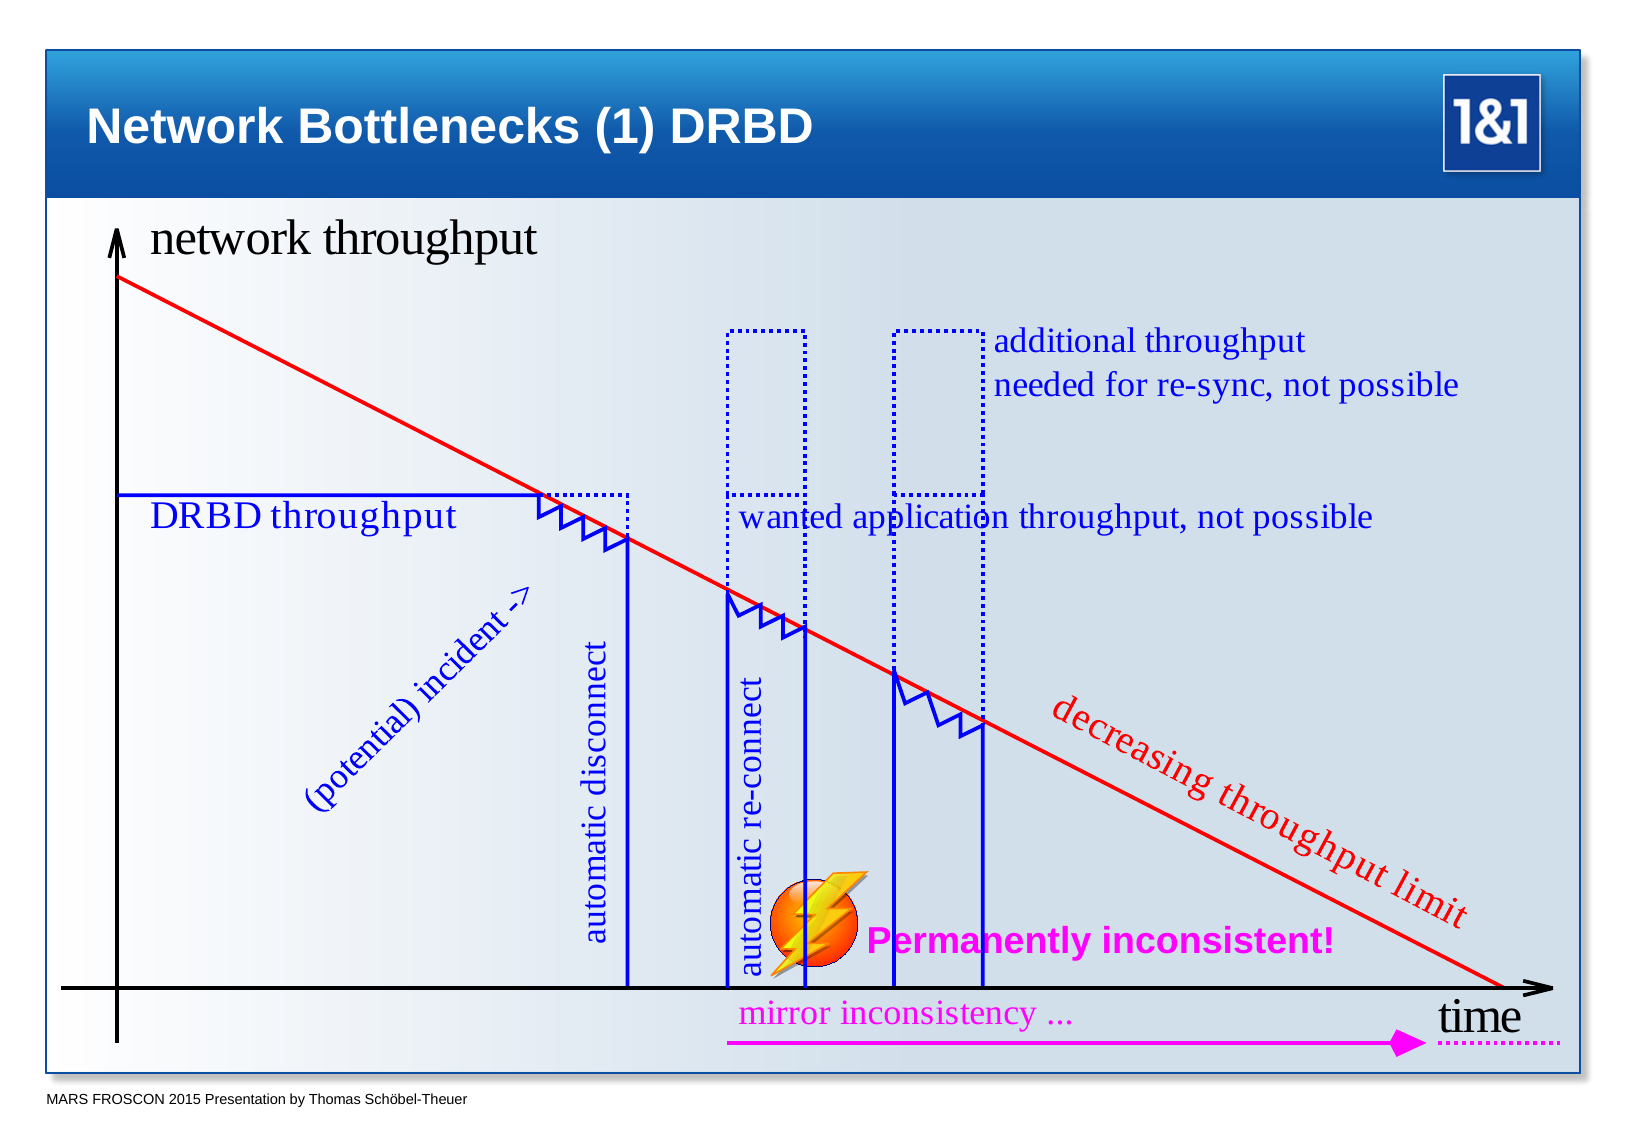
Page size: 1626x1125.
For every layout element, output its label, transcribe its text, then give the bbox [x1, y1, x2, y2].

title Network Bottlenecks (1) DRBD [86, 51, 1416, 195]
picture [44, 48, 1597, 1090]
footer MARS FROSCON 2015 Presentation by Thomas Schöbel-Theuer [46, 1069, 561, 1125]
